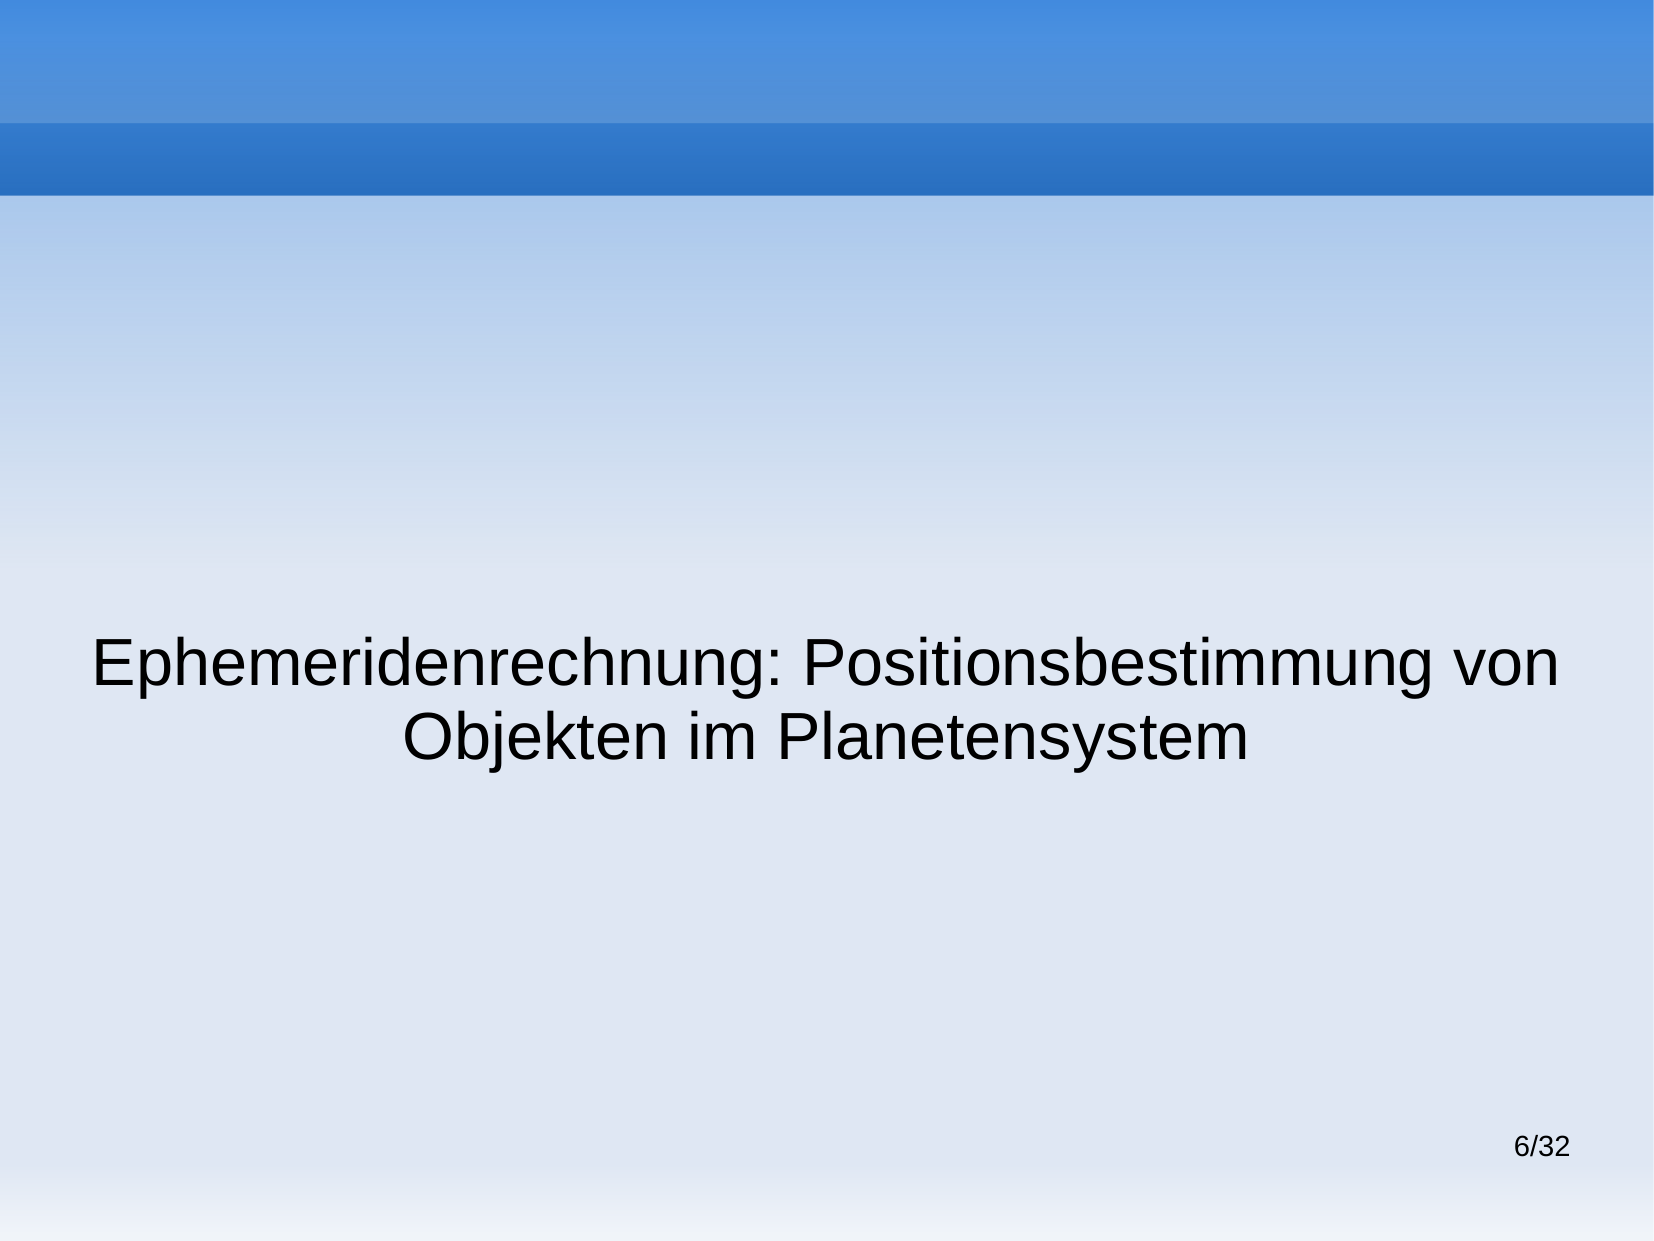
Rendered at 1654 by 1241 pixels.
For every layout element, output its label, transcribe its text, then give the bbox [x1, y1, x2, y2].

picture [0, 0, 1654, 1241]
subtitle Ephemeridenrechnung: Positionsbestimmung von Objekten im Planetensystem [82, 297, 1571, 1102]
title [76, 0, 1565, 208]
